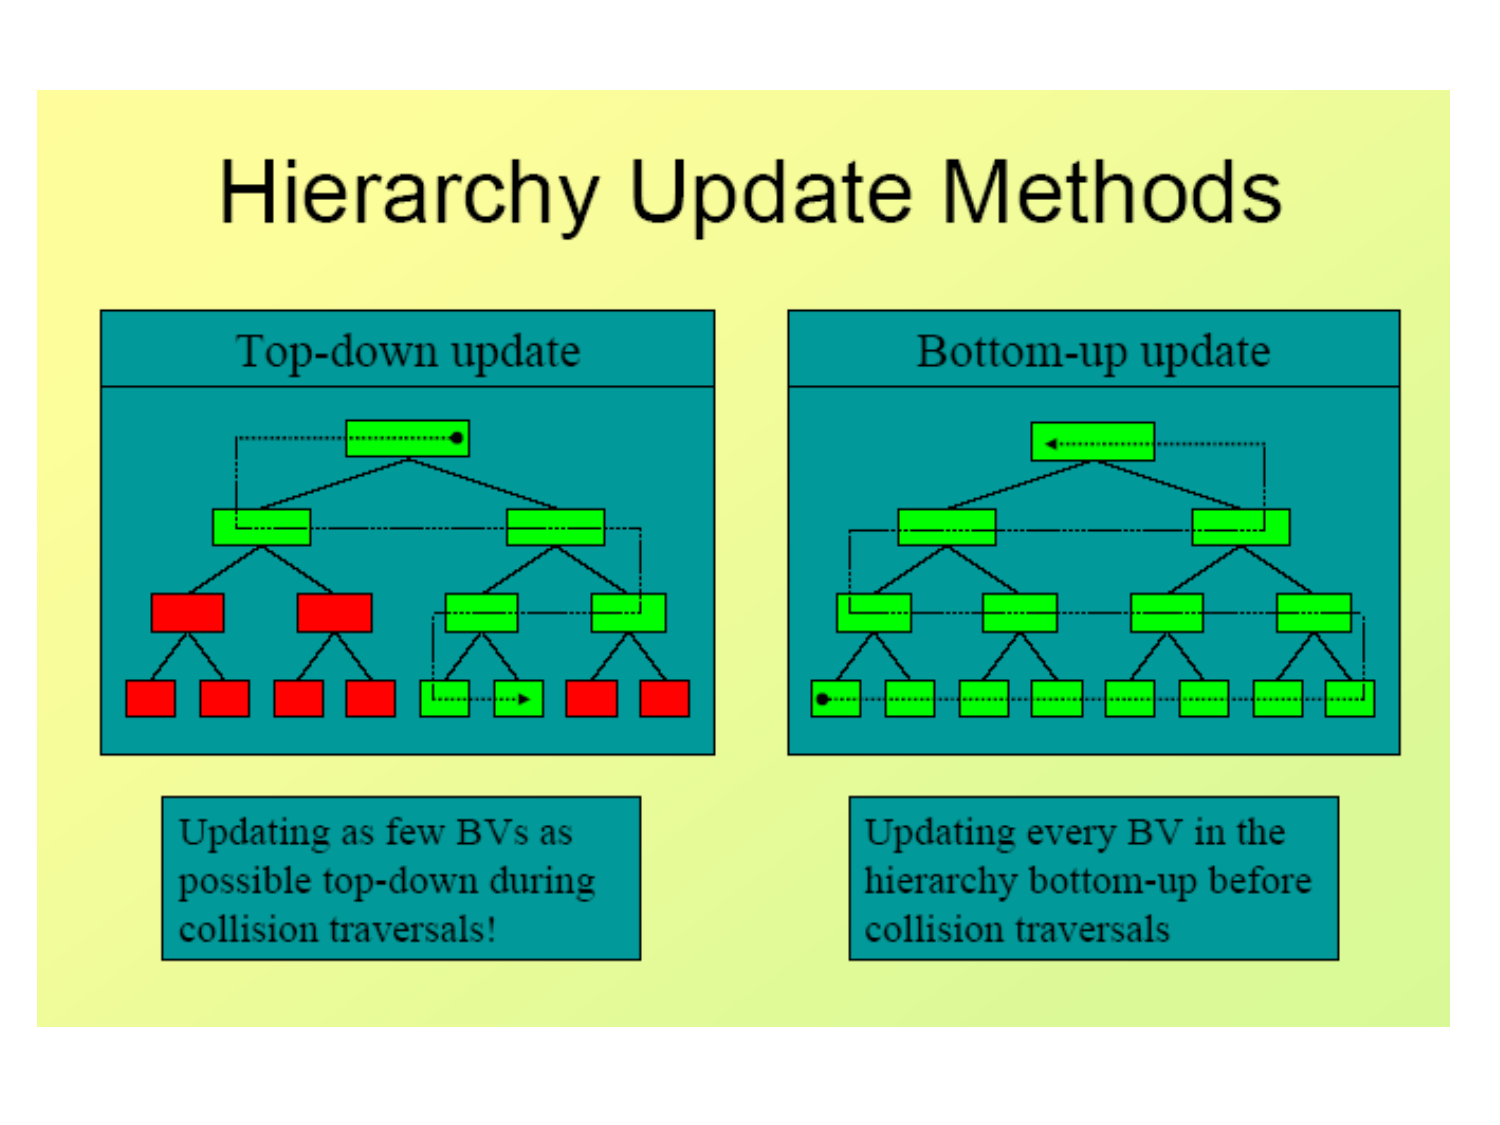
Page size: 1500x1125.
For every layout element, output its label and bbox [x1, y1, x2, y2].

picture [37, 90, 1450, 1027]
